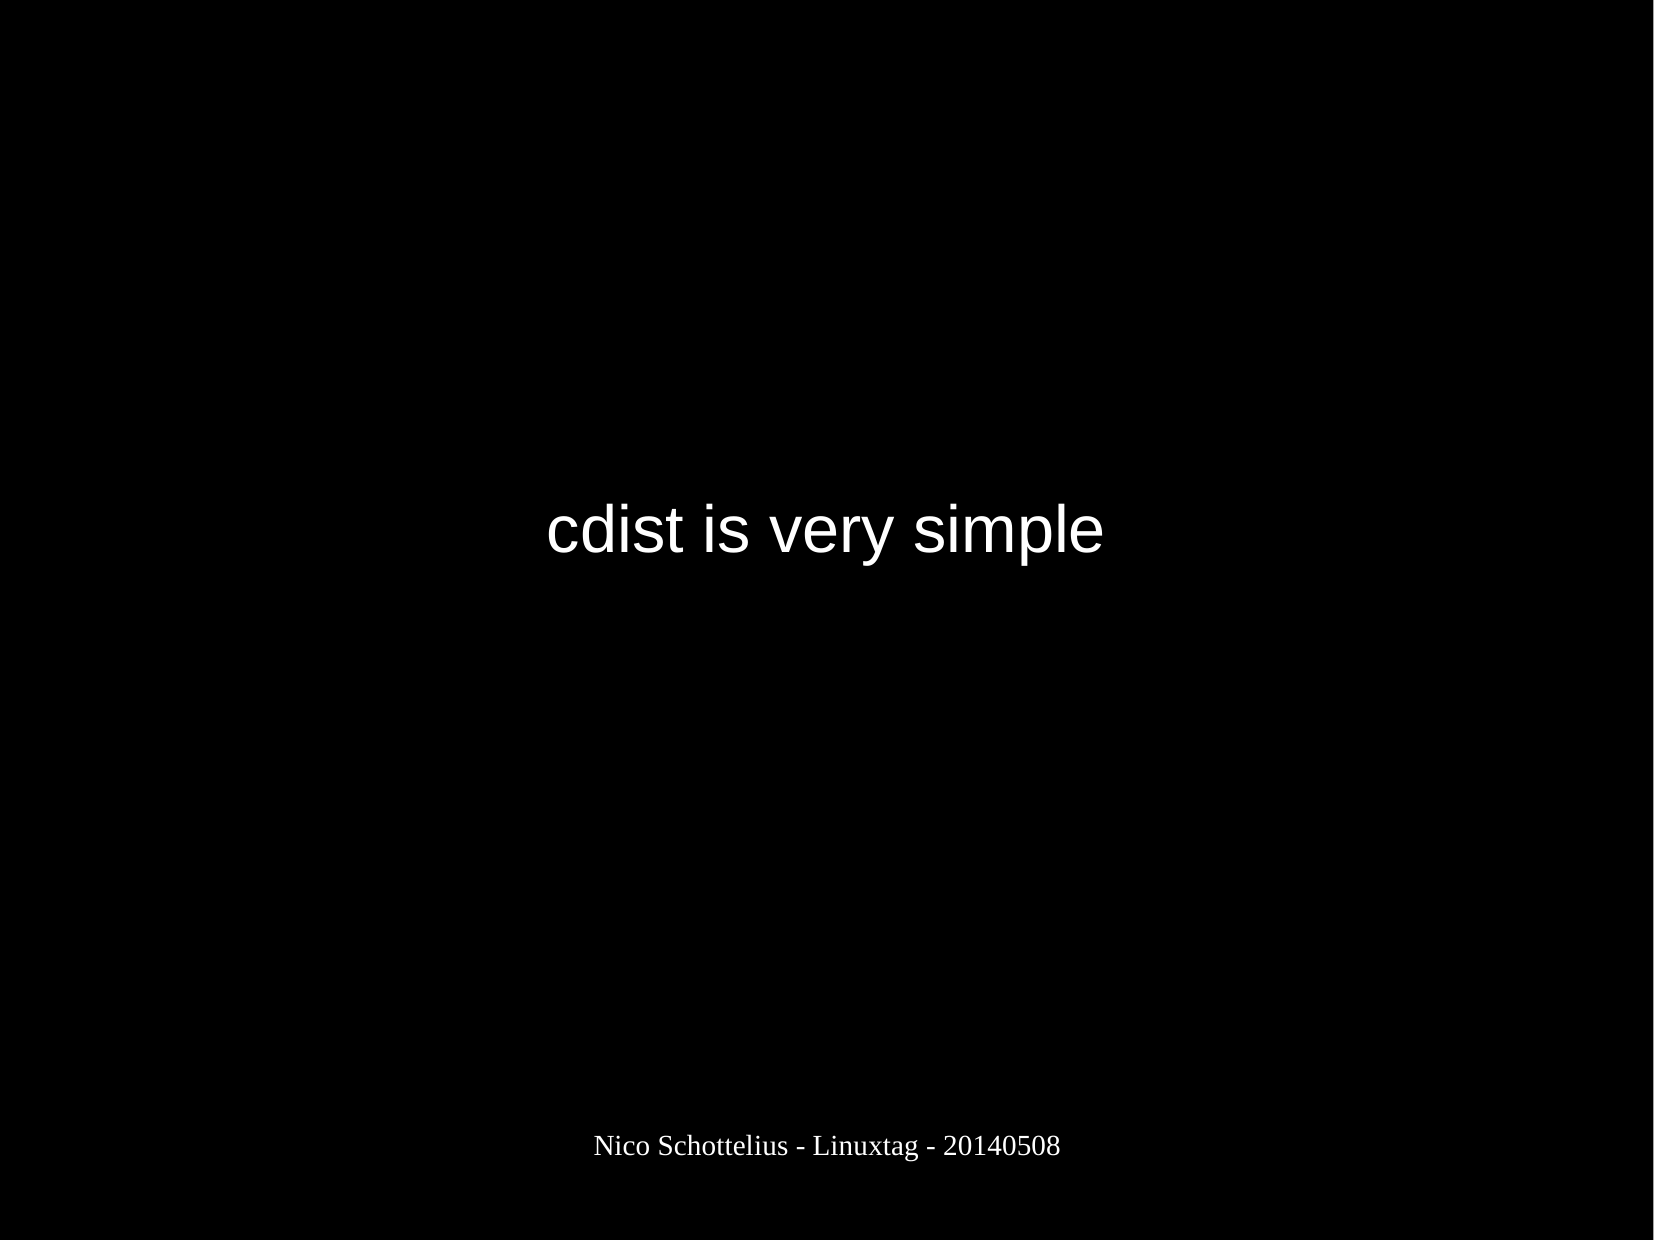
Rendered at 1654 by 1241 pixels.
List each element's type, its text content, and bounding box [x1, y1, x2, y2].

subtitle cdist is very simple [82, 49, 1571, 1010]
